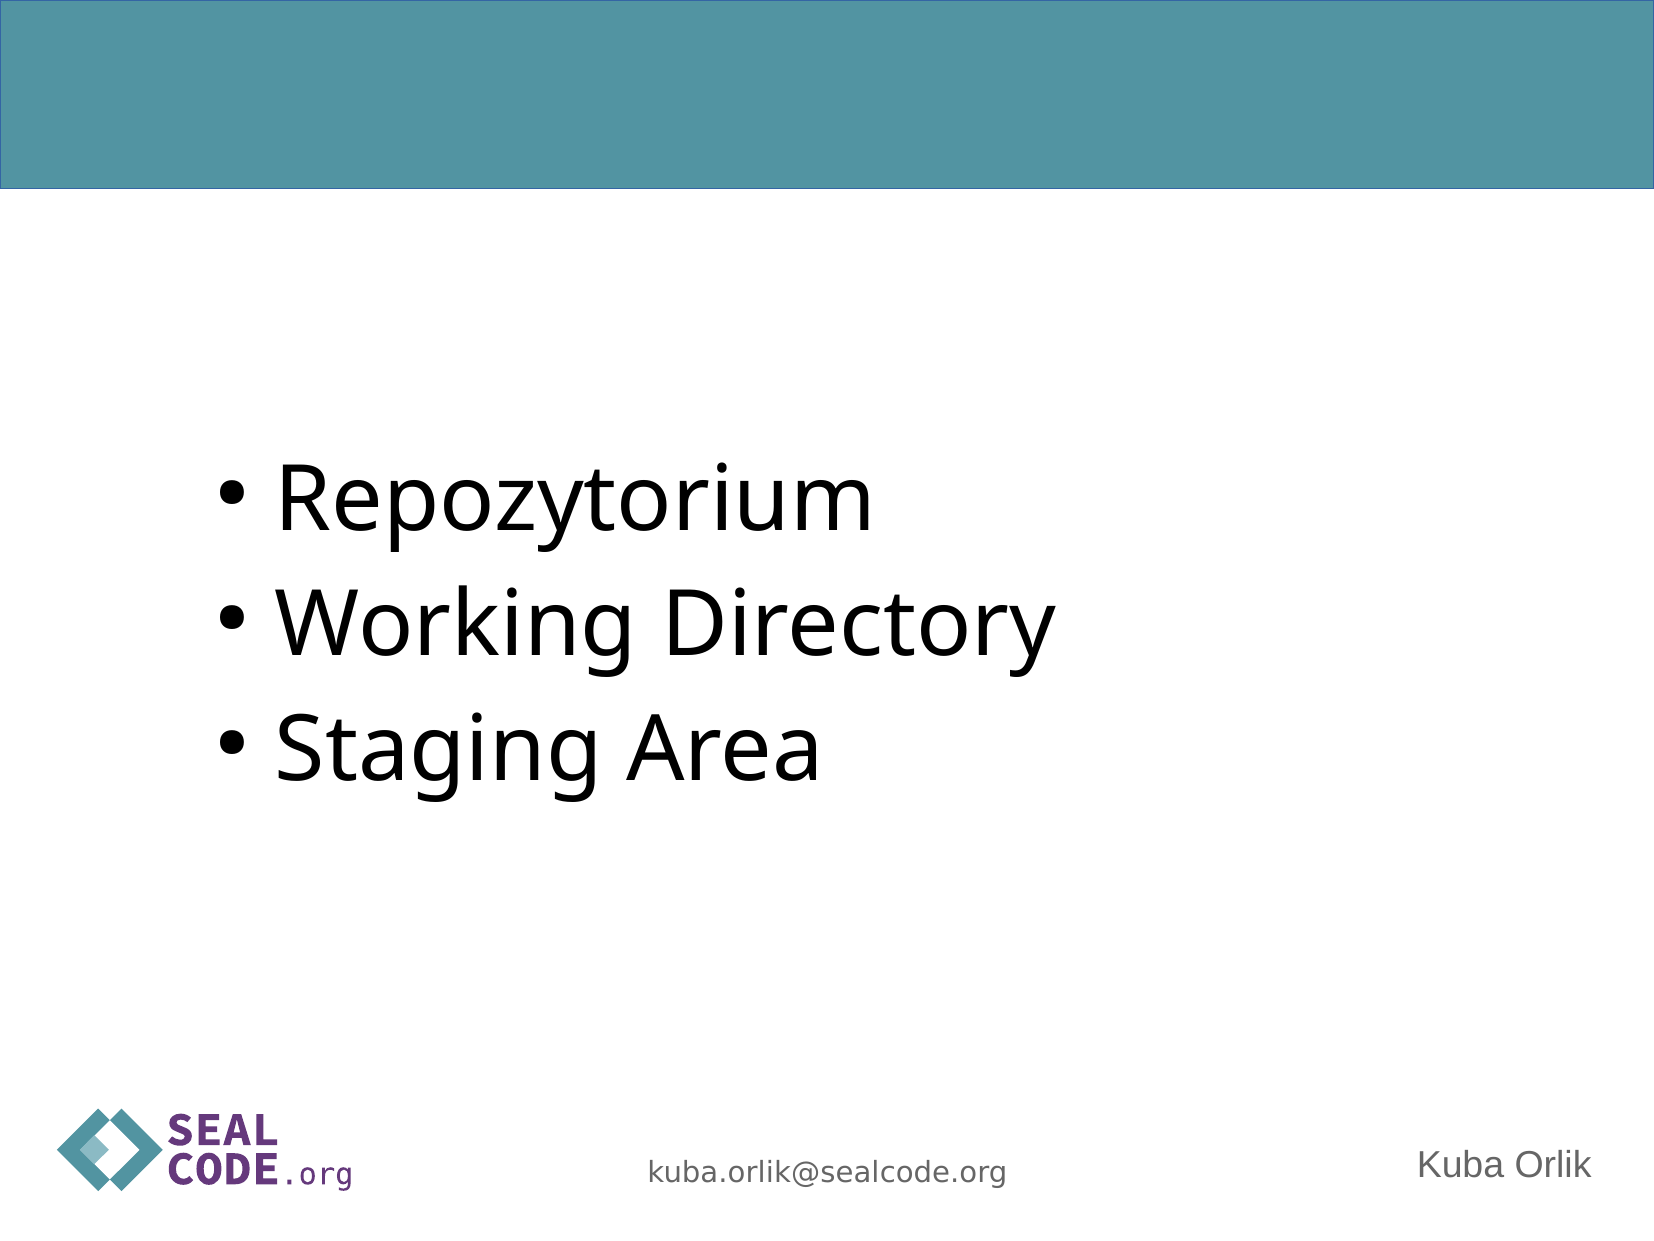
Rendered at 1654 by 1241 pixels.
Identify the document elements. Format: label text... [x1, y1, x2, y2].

text_box Repozytorium Working Directory Staging Area [200, 425, 1536, 957]
